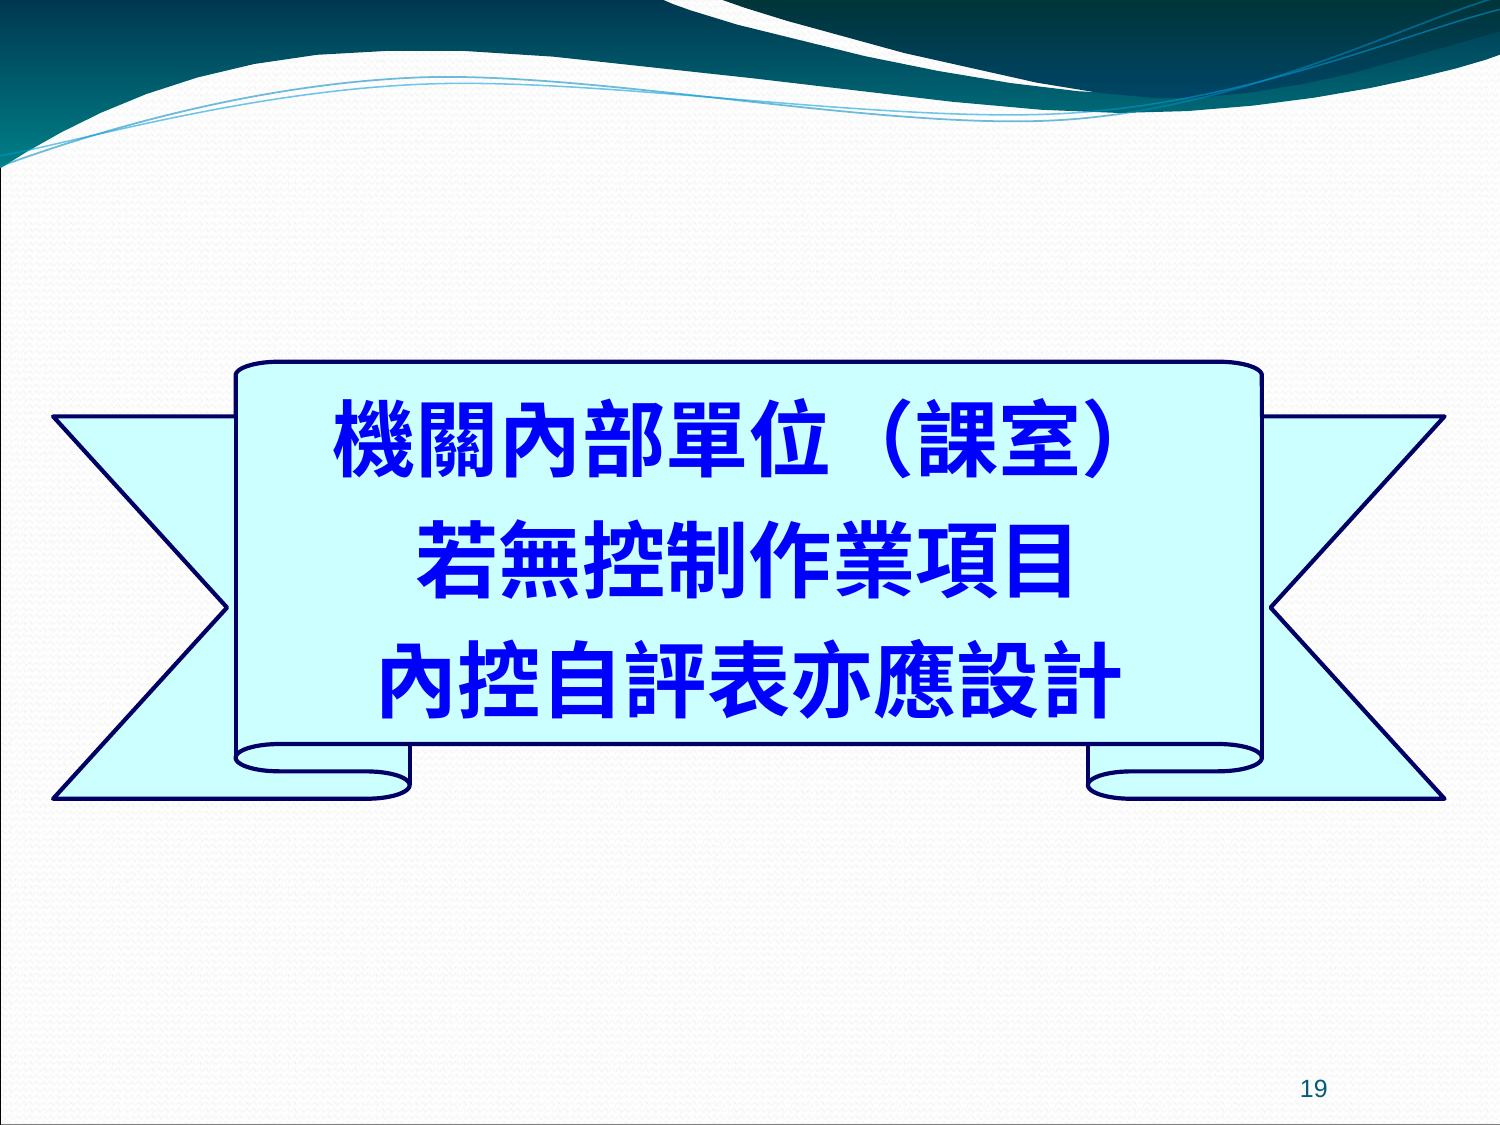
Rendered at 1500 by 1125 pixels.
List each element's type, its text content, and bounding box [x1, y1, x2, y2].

text_box [1299, 1042, 1426, 1103]
text_box 機關內部單位（課室） 若無控制作業項目 內控自評表亦應設計 [53, 361, 1445, 799]
